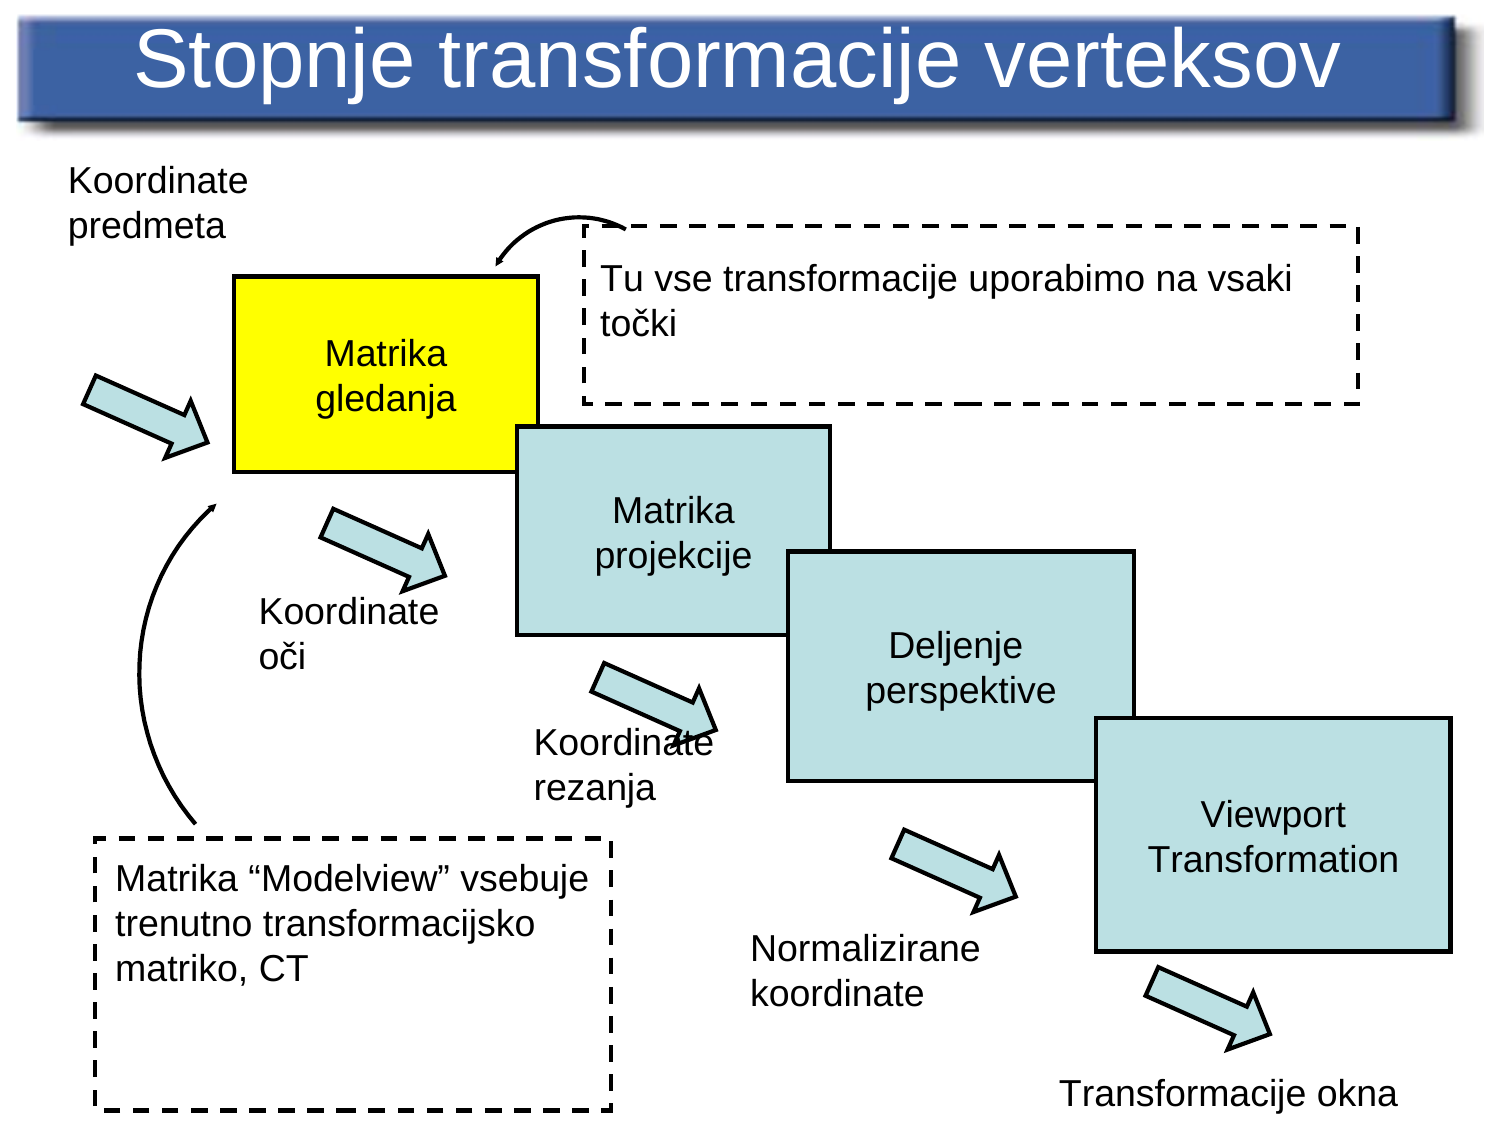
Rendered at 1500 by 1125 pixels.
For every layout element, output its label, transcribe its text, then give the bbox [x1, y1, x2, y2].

text_box [591, 663, 708, 710]
text_box Viewport Transformation [1096, 718, 1451, 952]
text_box Normalizirane koordinate [735, 916, 1129, 1023]
text_box [1145, 967, 1270, 1050]
text_box Deljenje perspektive [788, 551, 1134, 781]
text_box Koordinate predmeta [53, 148, 317, 255]
text_box [320, 508, 445, 579]
text_box [83, 375, 208, 458]
title Stopnje transformacije verteksov [100, 0, 1376, 112]
text_box Koordinate rezanja [518, 710, 833, 816]
text_box Transformacije okna [1044, 1061, 1413, 1123]
text_box [891, 829, 1016, 913]
text_box Matrika gledanja [233, 276, 538, 473]
picture [16, 13, 1484, 141]
text_box Matrika “Modelview” vsebuje trenutno transformacijsko matriko, CT [100, 846, 630, 998]
text_box Koordinate oči [243, 579, 502, 685]
text_box Tu vse transformacije uporabimo na vsaki točki [585, 245, 1341, 352]
text_box Matrika projekcije [517, 426, 830, 635]
